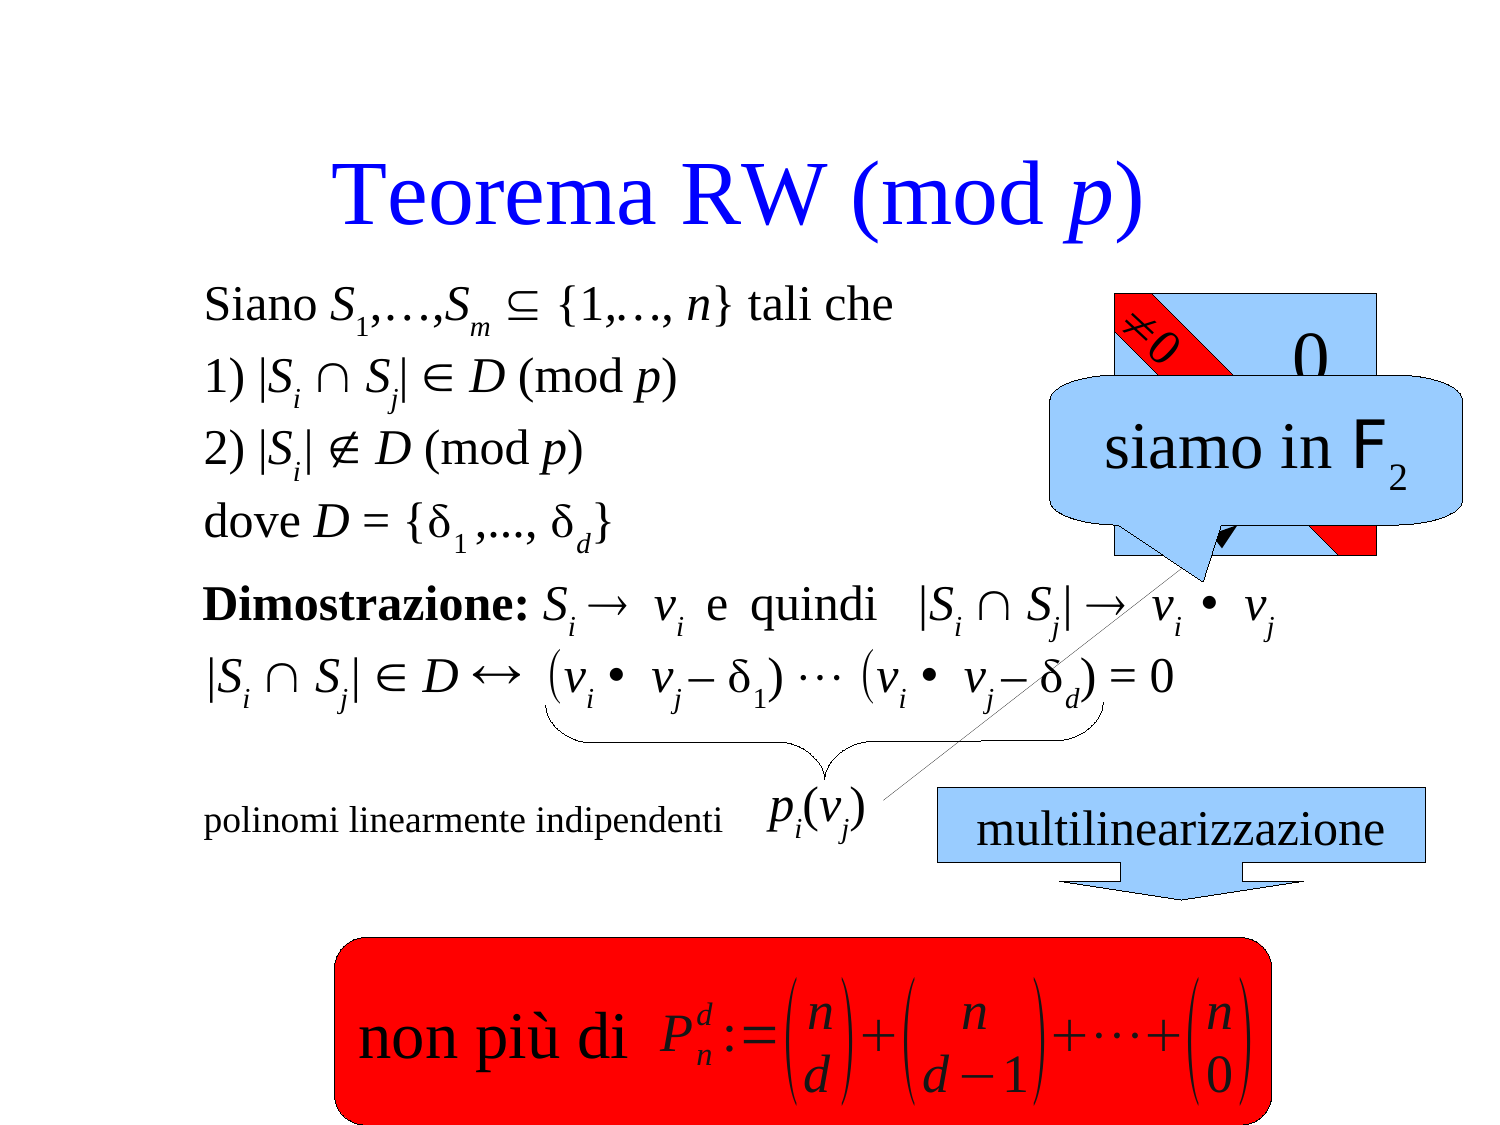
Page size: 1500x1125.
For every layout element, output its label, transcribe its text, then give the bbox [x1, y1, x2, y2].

text_box siamo in F2 [1049, 375, 1463, 582]
text_box polinomi linearmente indipendenti [187, 787, 788, 848]
text_box Dimostrazione: Si  vi e quindi |Si  Sj|  vi • vj |Si  Sj| ∈ D  (vi • vj – 1) ⋯ (vi • vj – d) = 0 [187, 628, 1313, 722]
text_box Siano S1,…,Sm  {1,…, n} tali che |Si  Sj| ∈ D (mod p) |Si|  D (mod p) dove D = {1 ,..., d} [187, 262, 1391, 628]
title Teorema RW (mod p) [112, 107, 1387, 280]
chart [649, 975, 1261, 1110]
text_box pi(vj) [753, 764, 904, 852]
text_box multilinearizzazione [937, 787, 1426, 901]
text_box non più di [334, 937, 1272, 1125]
